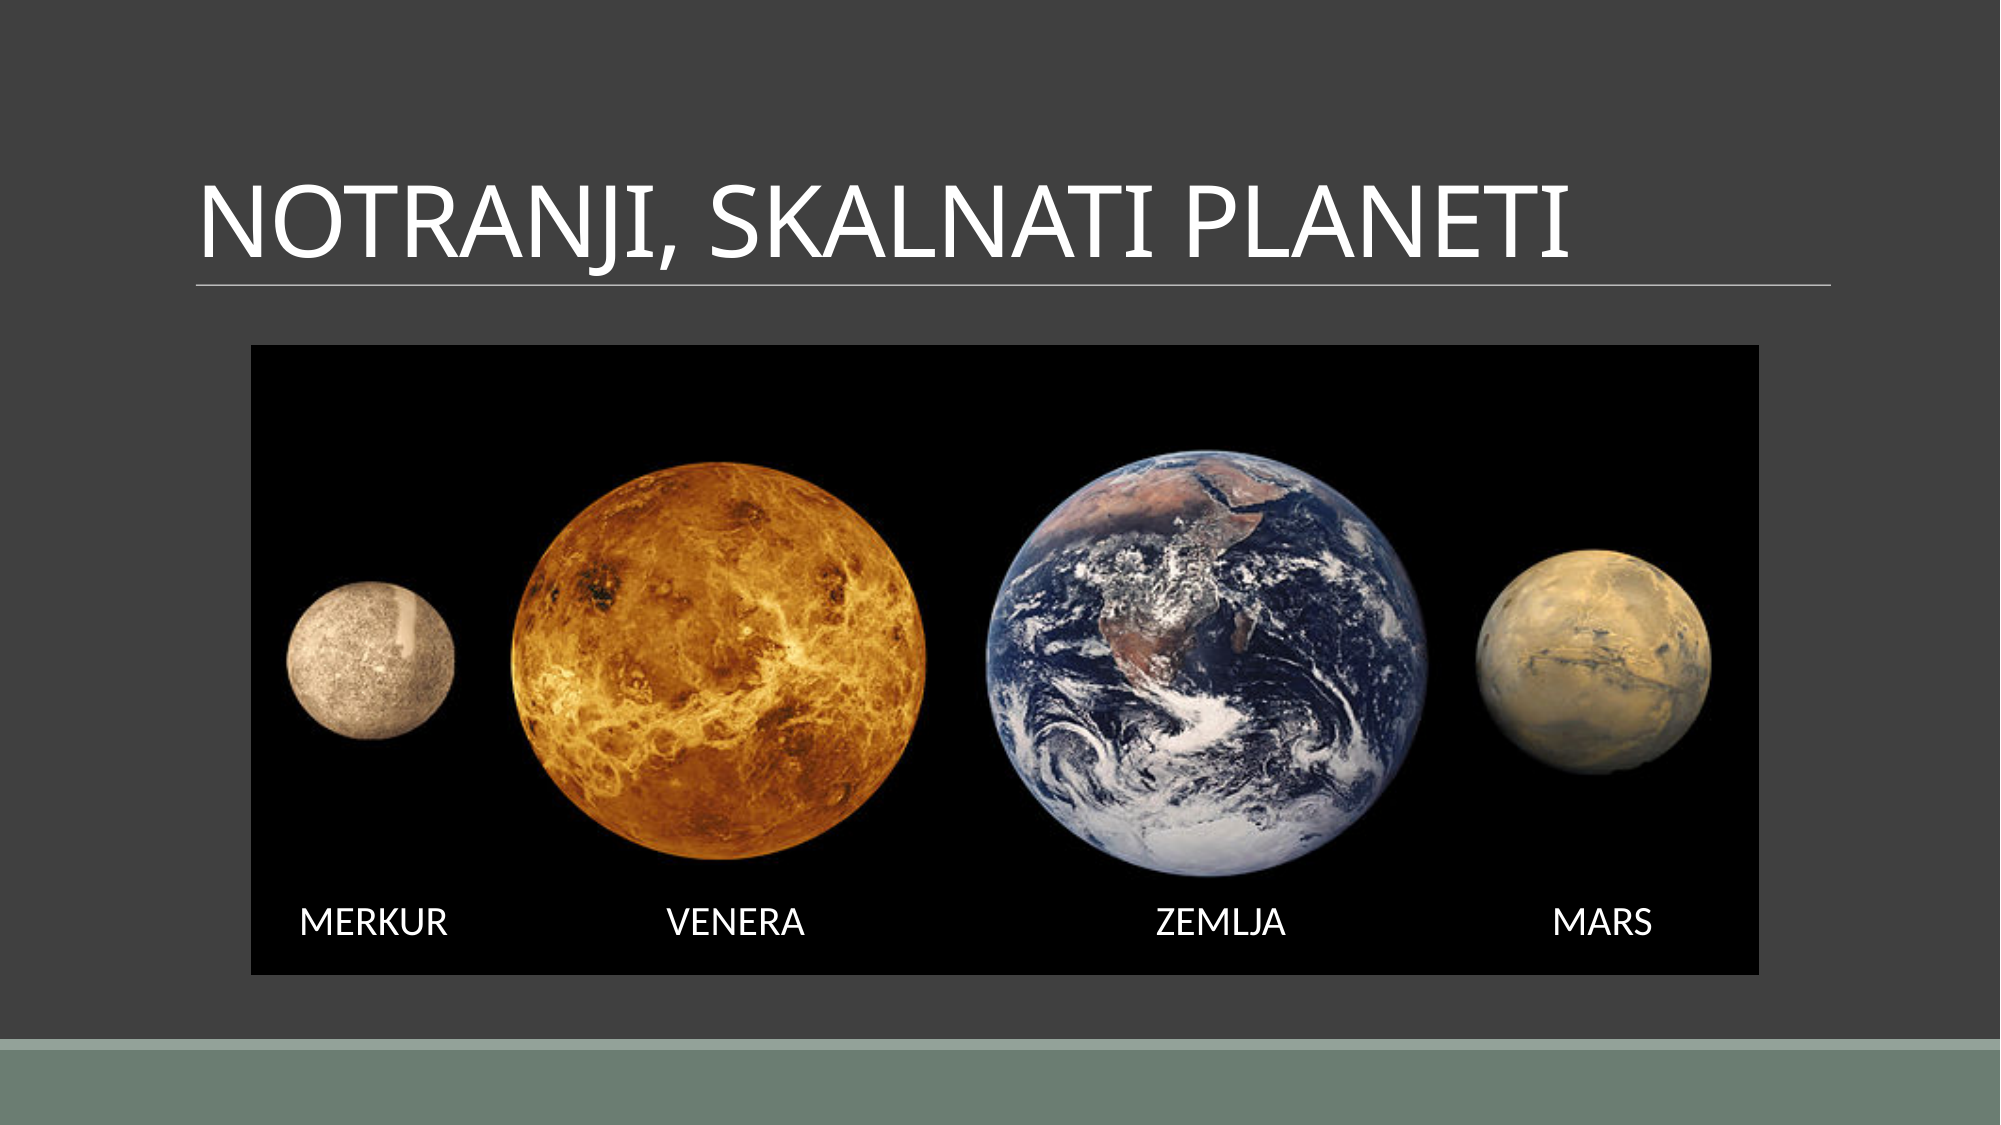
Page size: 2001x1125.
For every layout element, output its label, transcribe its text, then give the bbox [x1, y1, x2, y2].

list MERKUR VENERA ZEMLJA MARS [251, 345, 1759, 974]
title NOTRANJI, SKALNATI PLANETI [180, 47, 1830, 285]
